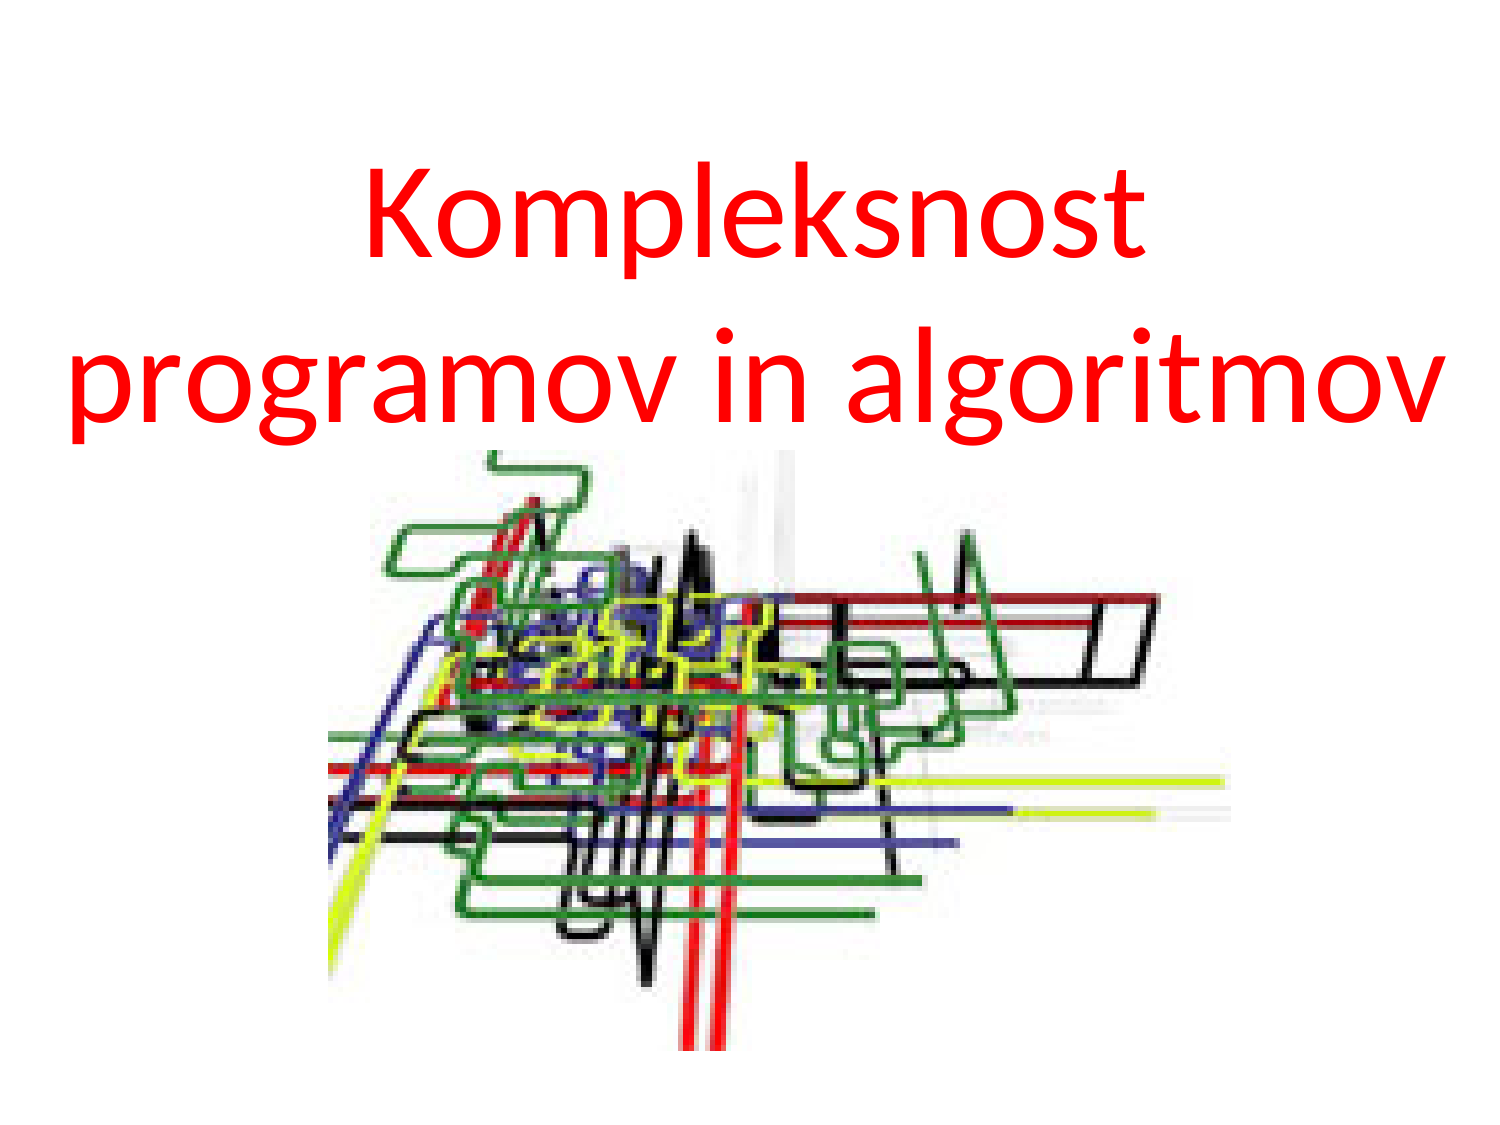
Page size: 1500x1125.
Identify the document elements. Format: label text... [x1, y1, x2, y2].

picture [328, 450, 1231, 1051]
title Kompleksnost programov in algoritmov [46, 29, 1465, 540]
